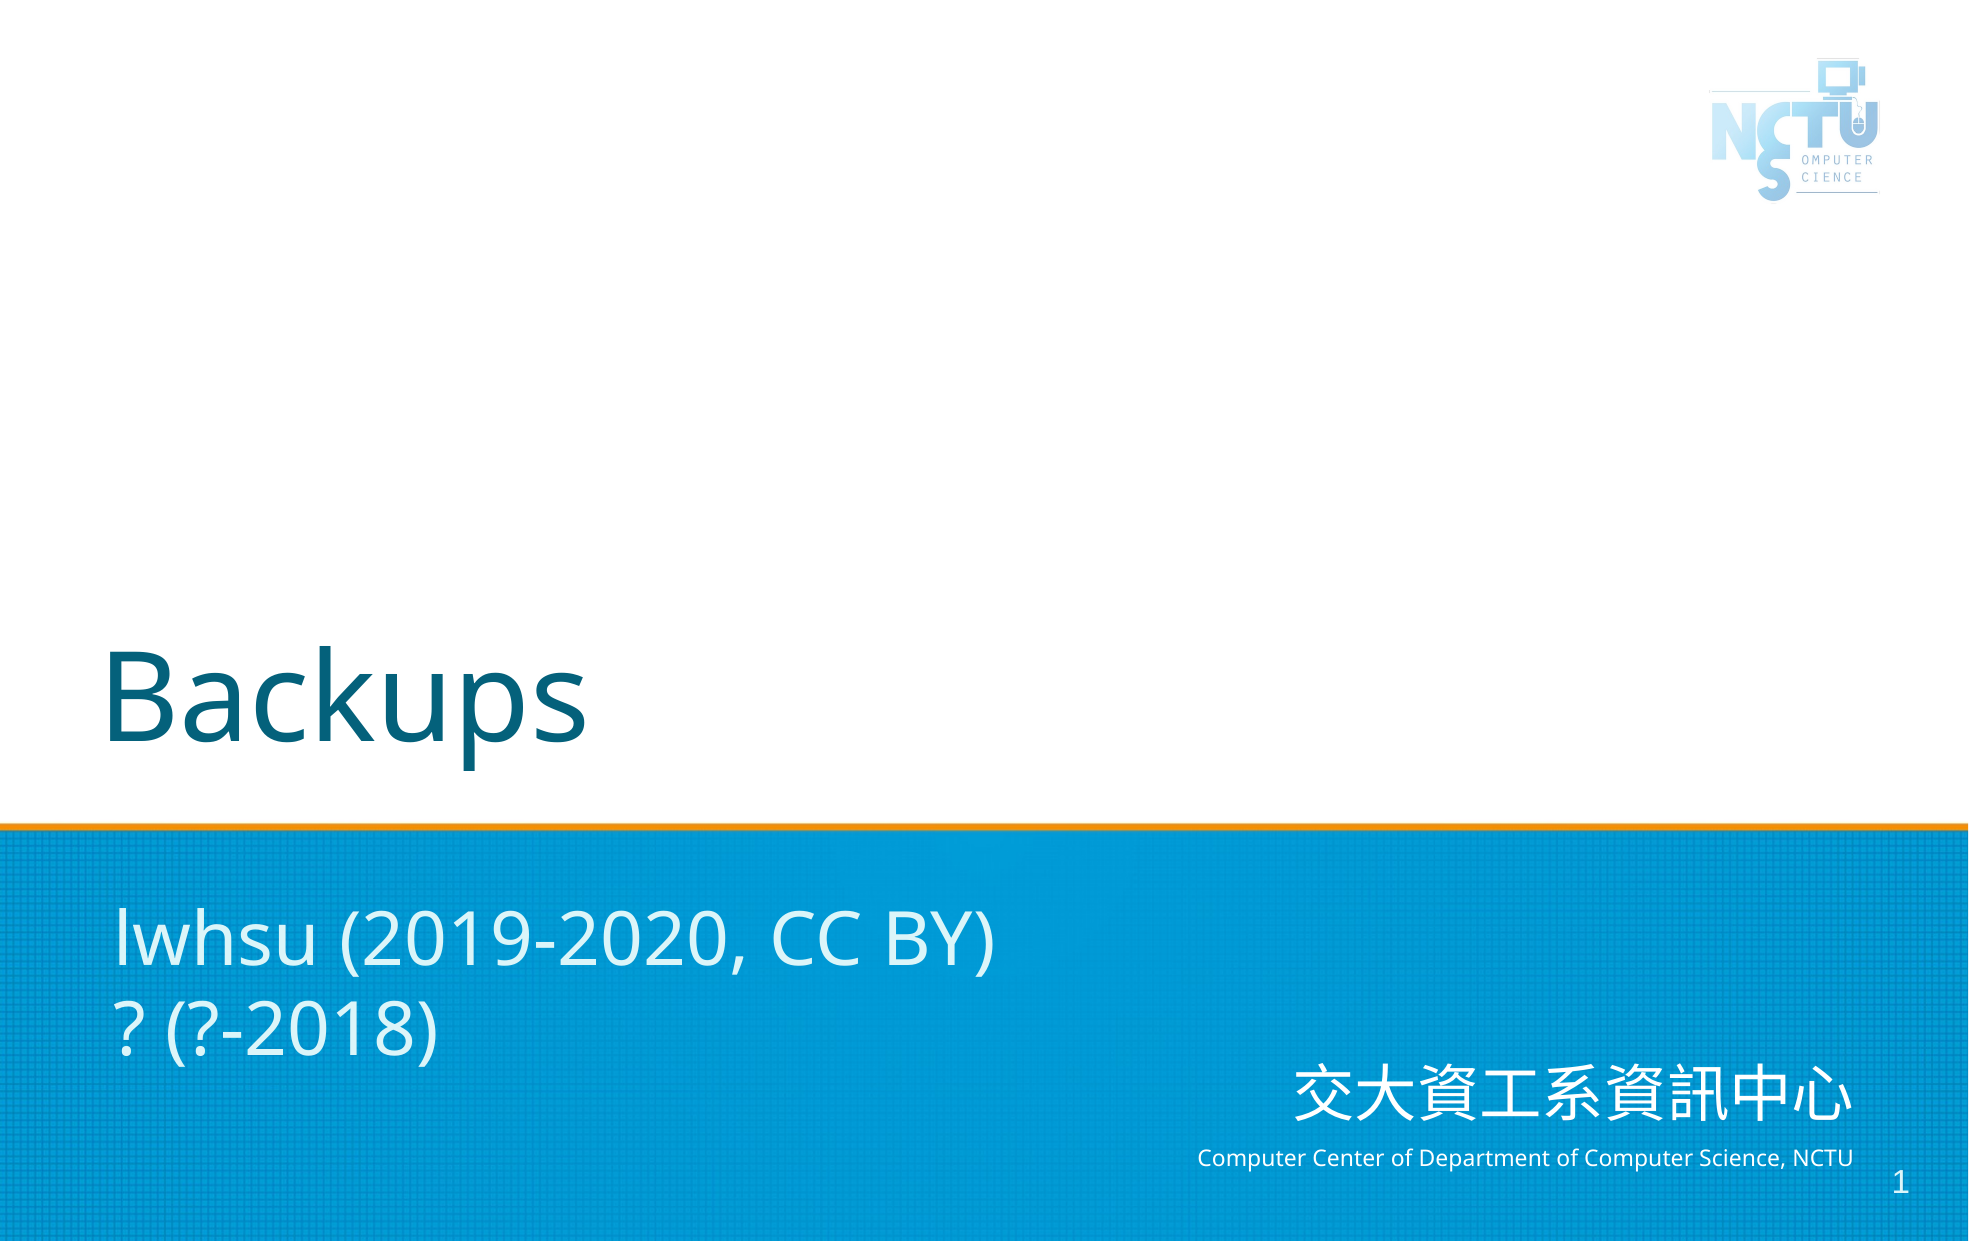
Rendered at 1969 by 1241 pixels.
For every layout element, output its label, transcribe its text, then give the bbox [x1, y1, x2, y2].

title Backups [98, 559, 1870, 767]
subtitle lwhsu (2019-2020, CC BY) ? (?-2018) [98, 875, 1783, 1103]
picture [0, 0, 1969, 832]
slide_number <number> [1841, 1145, 1960, 1241]
